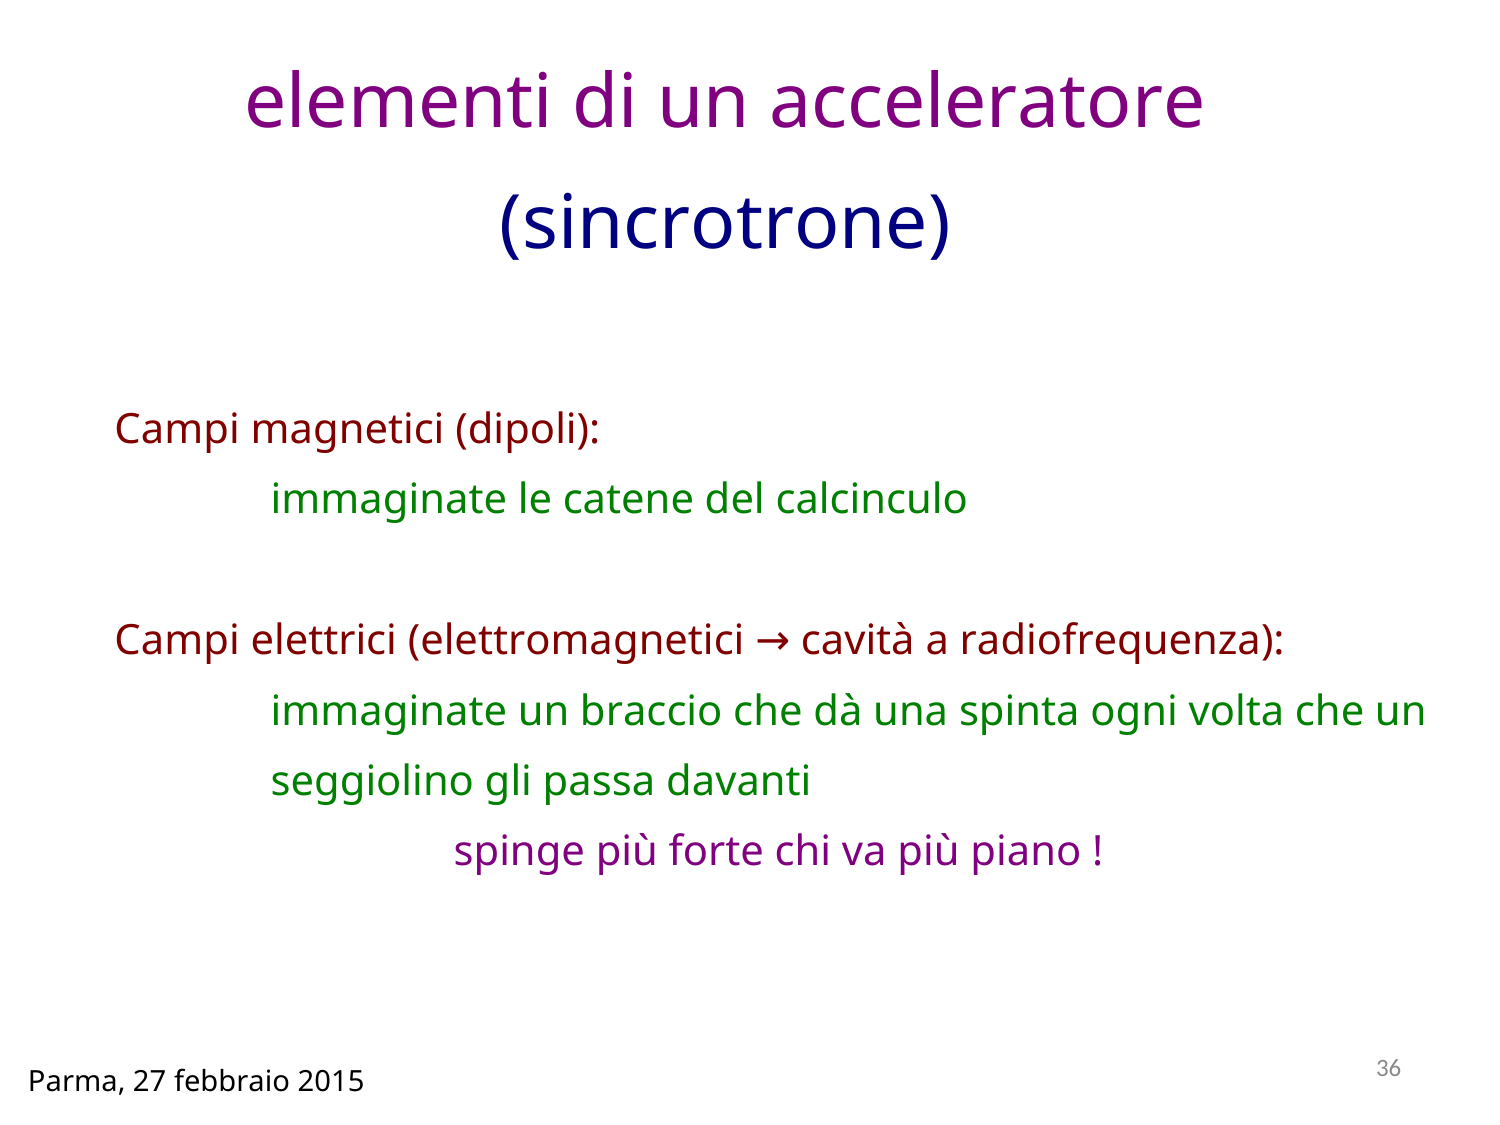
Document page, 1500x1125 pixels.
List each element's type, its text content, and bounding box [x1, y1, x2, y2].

text_box <number> [1074, 1042, 1417, 1095]
text_box elementi di un acceleratore (sincrotrone) [68, 0, 1382, 289]
text_box Campi magnetici (dipoli): immaginate le catene del calcinculo Campi elettrici (elettromagnetici → cavità a radiofrequenza): immaginate un braccio che dà una spinta ogni volta che un seggiolino gli passa davanti spinge più forte chi va più piano ! [35, 323, 1454, 997]
